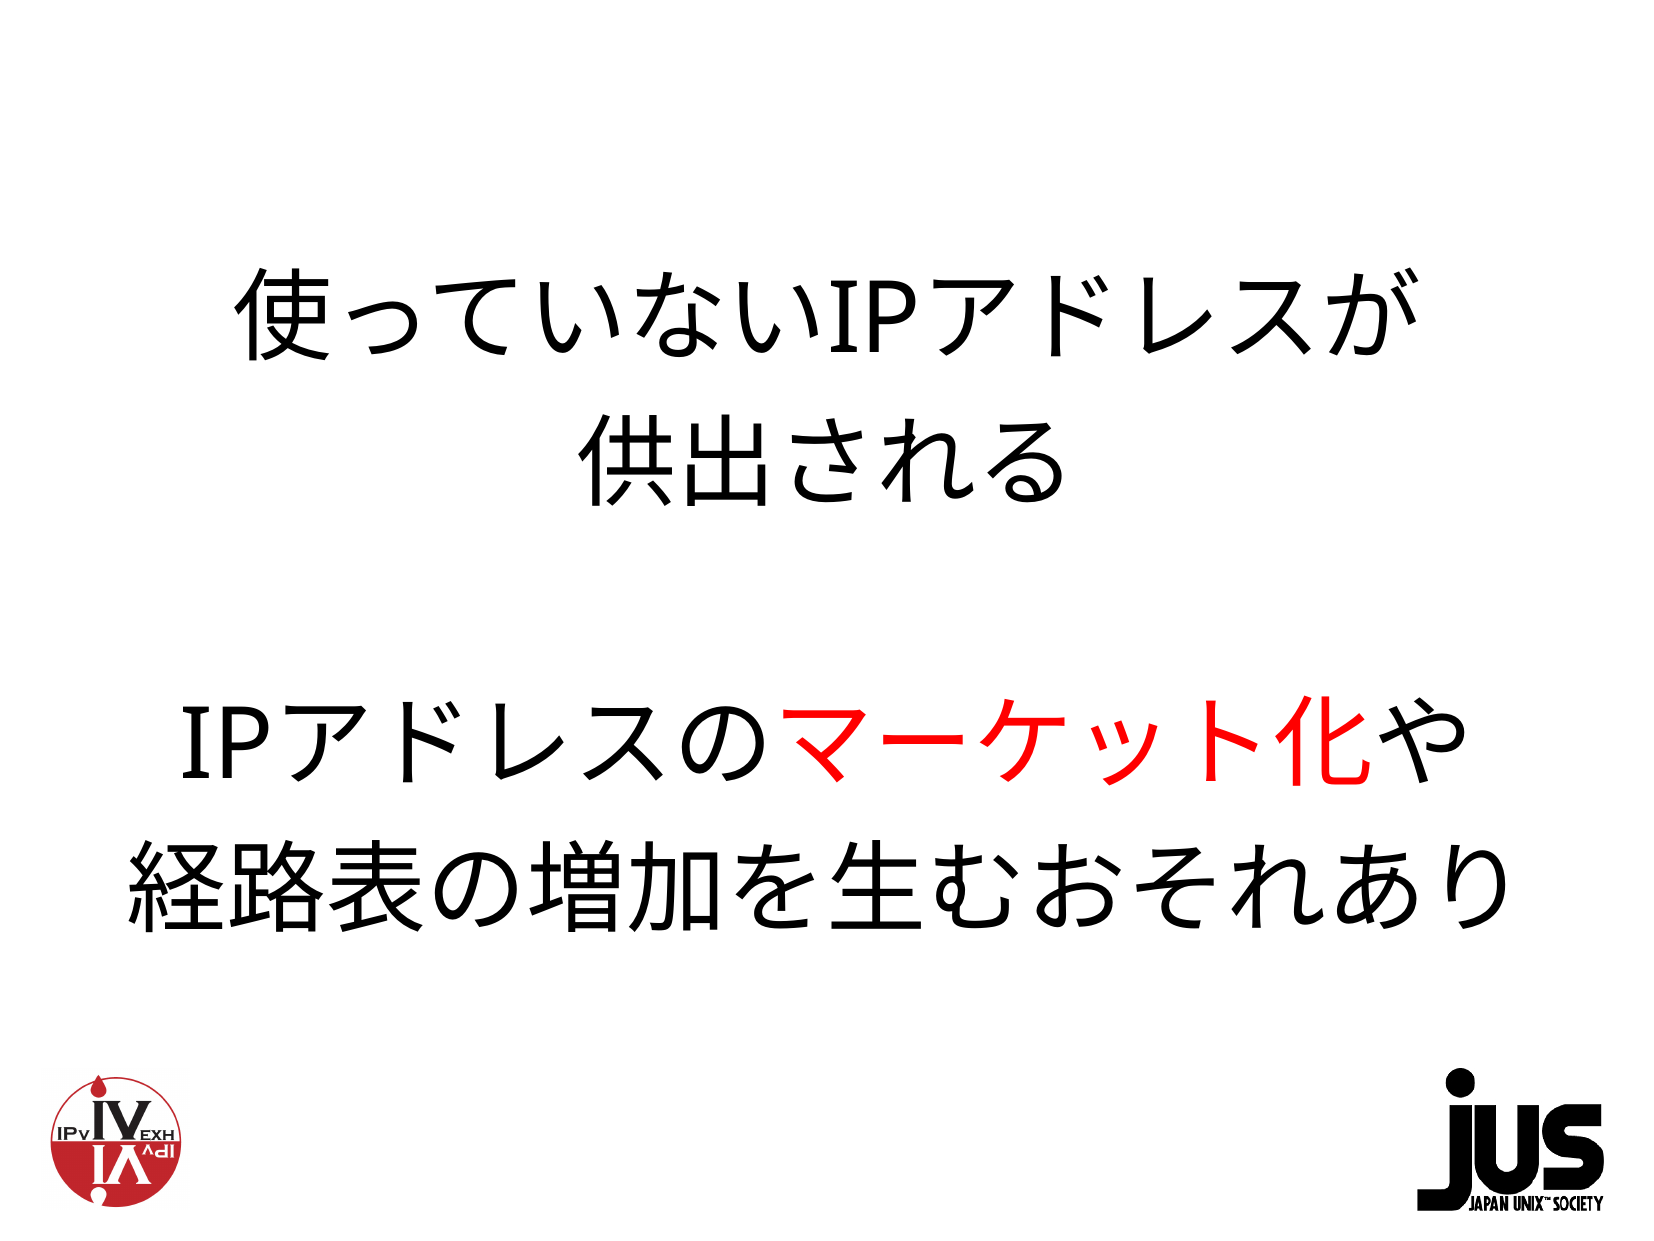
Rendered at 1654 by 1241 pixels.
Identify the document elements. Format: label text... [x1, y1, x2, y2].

subtitle 使っていないIPアドレスが 供出される IPアドレスのマーケット化や 経路表の増加を生むおそれあり [82, 88, 1571, 1102]
picture [41, 1068, 190, 1210]
picture [1417, 1068, 1604, 1211]
